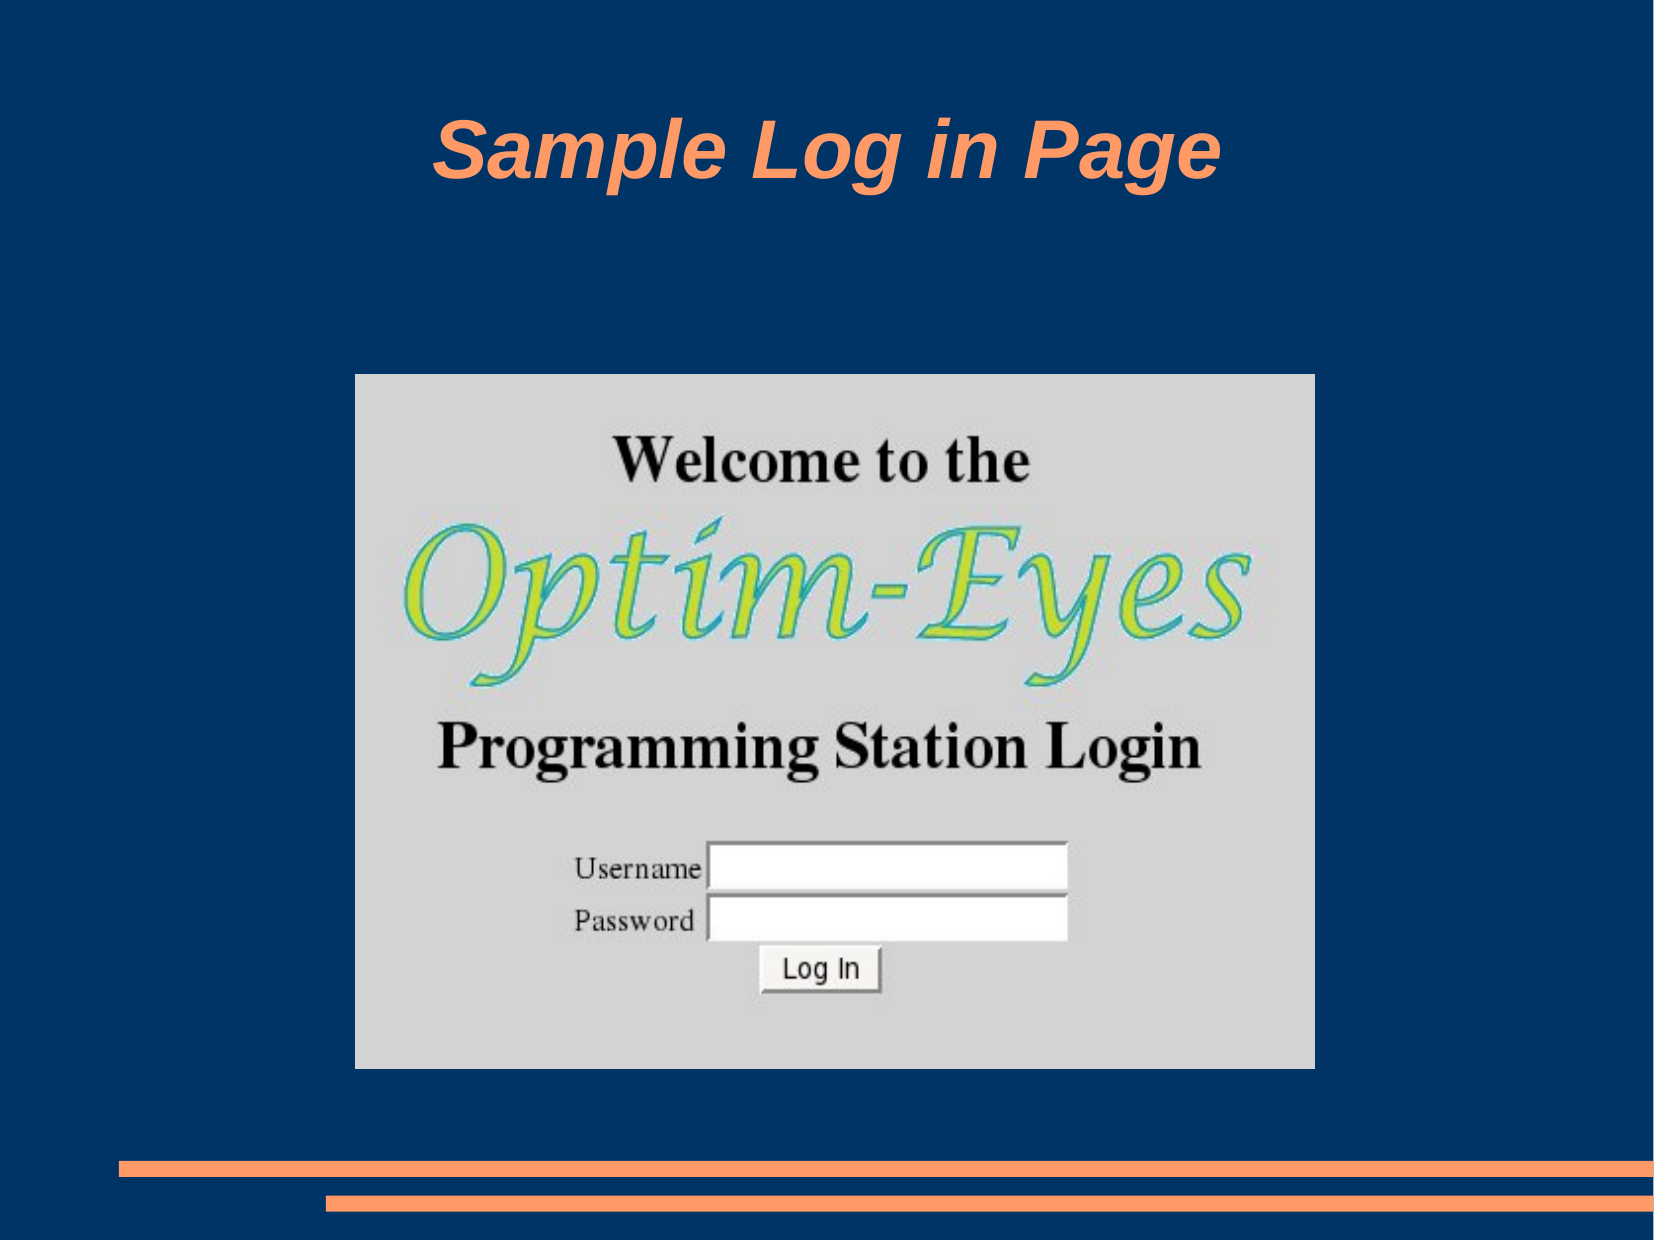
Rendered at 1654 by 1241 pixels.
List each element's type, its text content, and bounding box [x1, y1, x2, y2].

title Sample Log in Page [121, 46, 1534, 254]
picture [355, 374, 1315, 1069]
